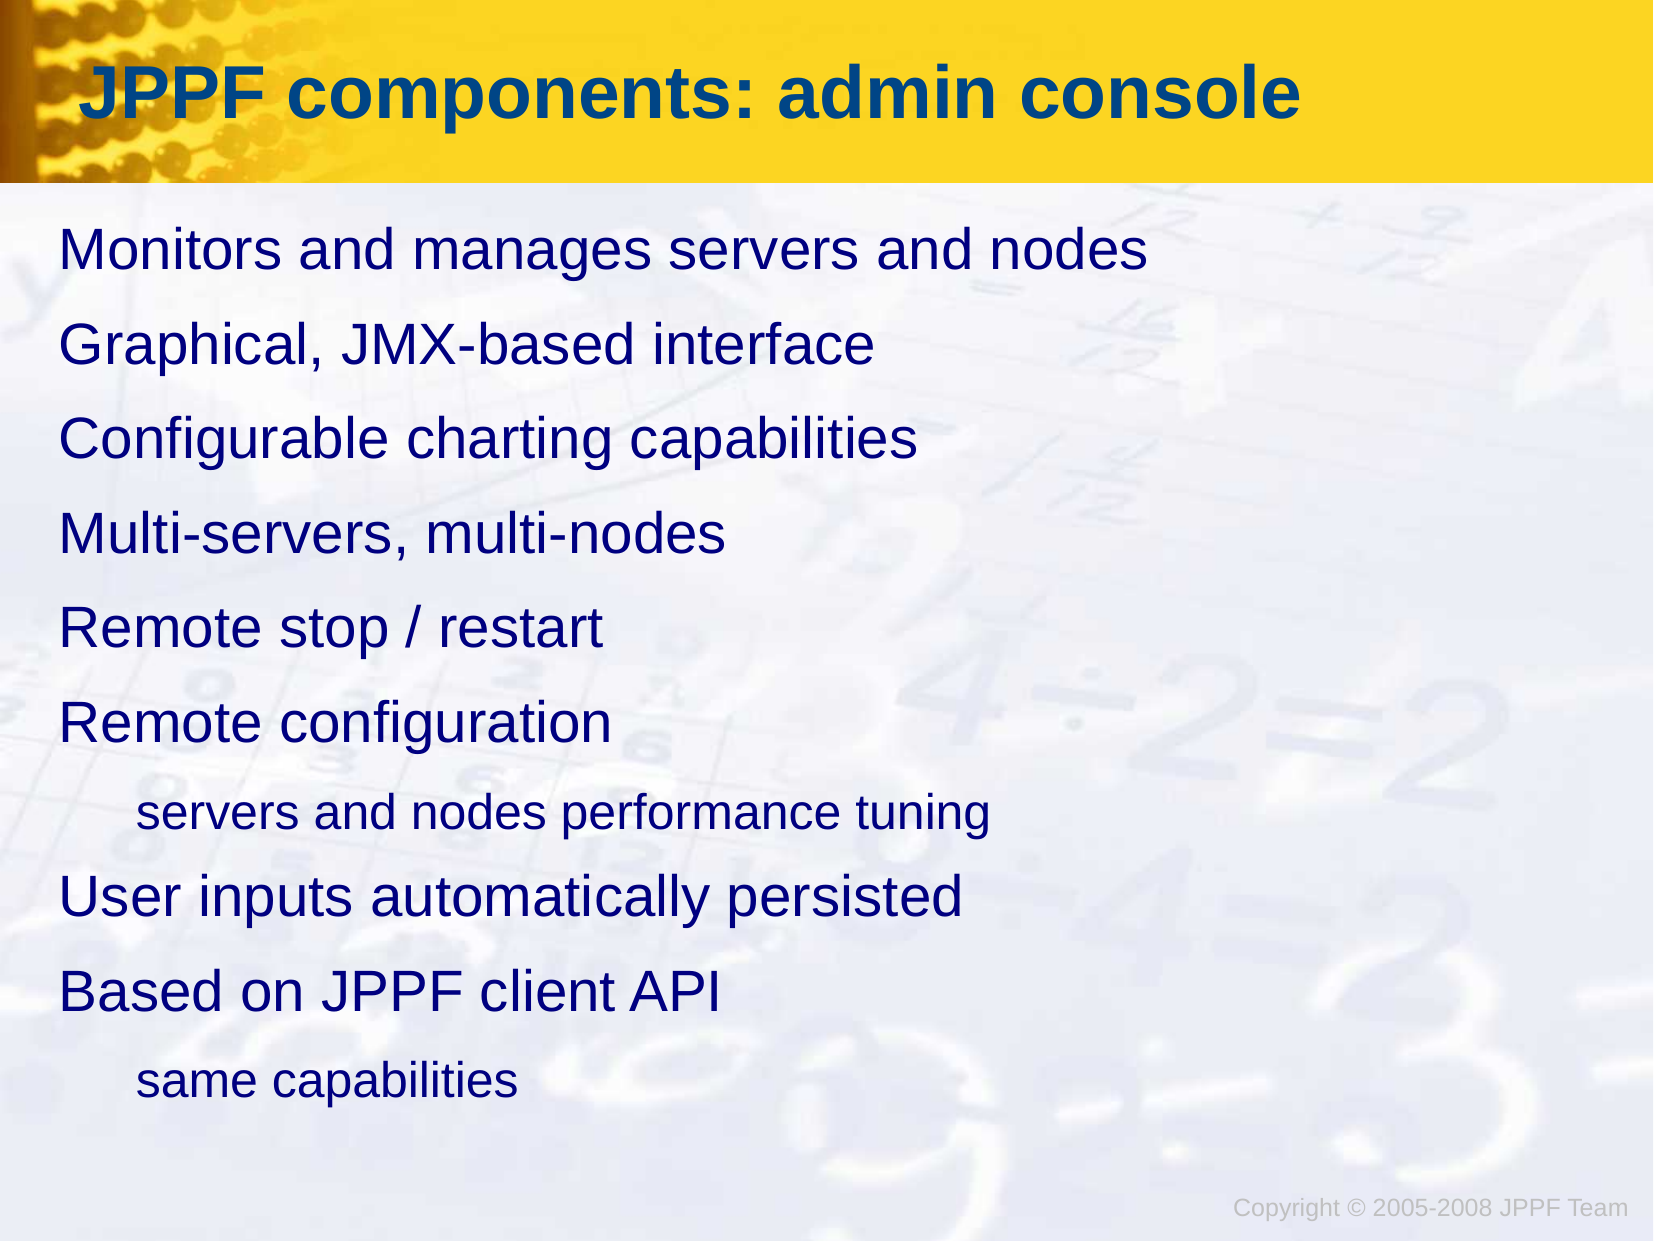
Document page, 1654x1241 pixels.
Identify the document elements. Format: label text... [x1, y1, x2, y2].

list Monitors and manages servers and nodes Graphical, JMX-based interface Configurable charting capabilities Multi-servers, multi-nodes Remote stop / restart Remote configuration servers and nodes performance tuning User inputs automatically persisted Based on JPPF client API same capabilities [41, 217, 1529, 1216]
title JPPF components: admin console [78, 17, 1567, 168]
picture [0, 0, 1654, 1241]
